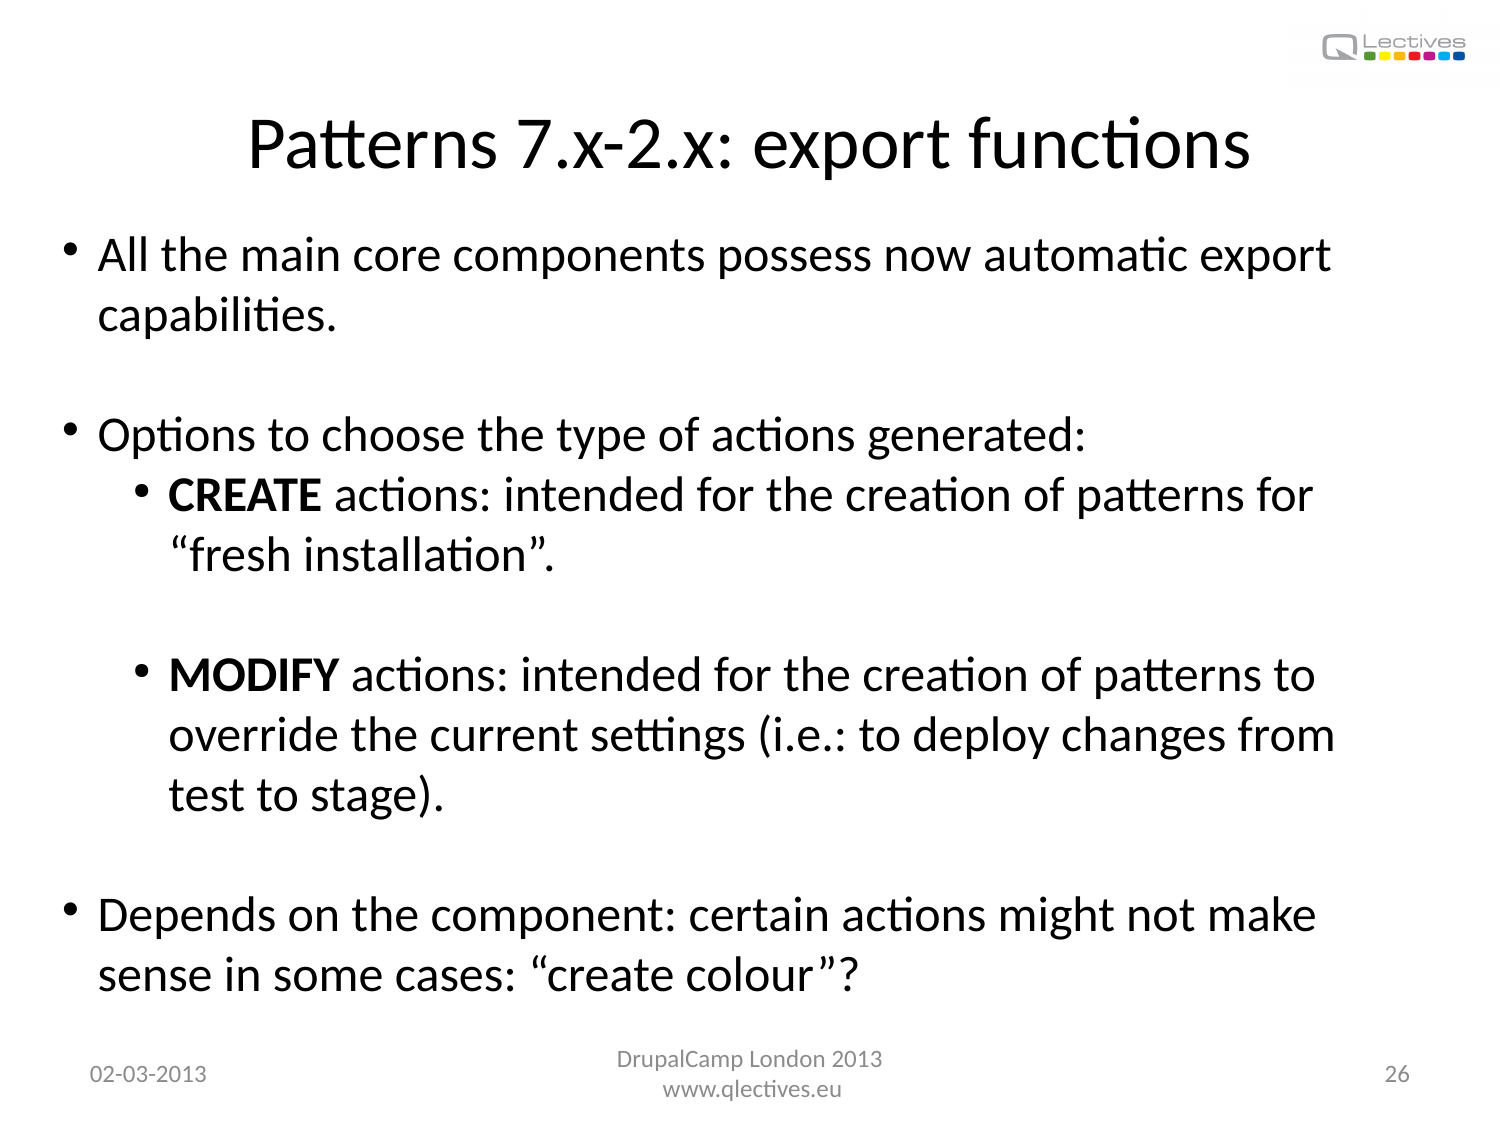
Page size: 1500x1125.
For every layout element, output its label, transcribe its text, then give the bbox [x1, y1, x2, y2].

text_box DrupalCamp London 2013 www.qlectives.eu [512, 1042, 988, 1103]
text_box All the main core components possess now automatic export capabilities. Options to choose the type of actions generated: CREATE actions: intended for the creation of patterns for “fresh installation”. MODIFY actions: intended for the creation of patterns to override the current settings (i.e.: to deploy changes from test to stage). Depends on the component: certain actions might not make sense in some cases: “create colour”? [47, 214, 1410, 957]
text_box <number> [1074, 1042, 1425, 1103]
picture [1288, 9, 1500, 90]
text_box Patterns 7.x-2.x: export functions [75, 45, 1425, 233]
text_box 02-03-2013 [74, 1042, 425, 1103]
